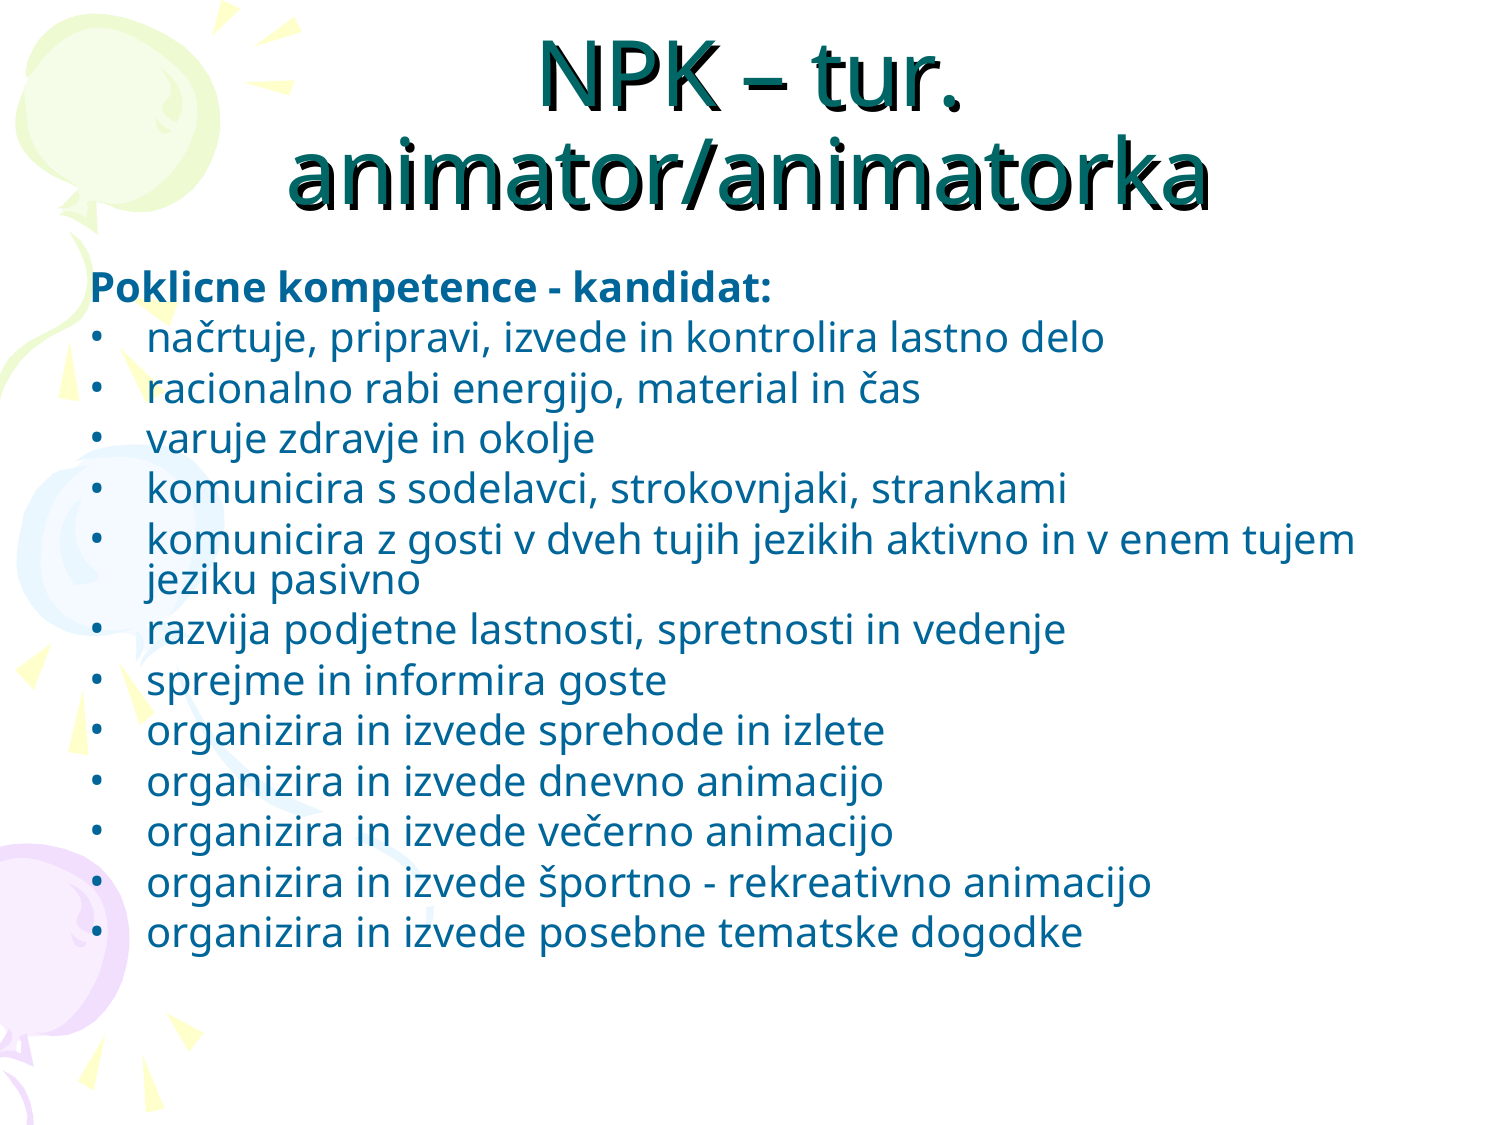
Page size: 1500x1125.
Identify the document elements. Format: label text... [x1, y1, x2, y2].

title NPK – tur. animator/animatorka [72, 16, 1426, 233]
list Poklicne kompetence - kandidat: načrtuje, pripravi, izvede in kontrolira lastno delo racionalno rabi energijo, material in čas varuje zdravje in okolje komunicira s sodelavci, strokovnjaki, strankami komunicira z gosti v dveh tujih jezikih aktivno in v enem tujem jeziku pasivno razvija podjetne lastnosti, spretnosti in vedenje sprejme in informira goste organizira in izvede sprehode in izlete organizira in izvede dnevno animacijo organizira in izvede večerno animacijo organizira in izvede športno - rekreativno animacijo organizira in izvede posebne tematske dogodke [75, 262, 1426, 994]
